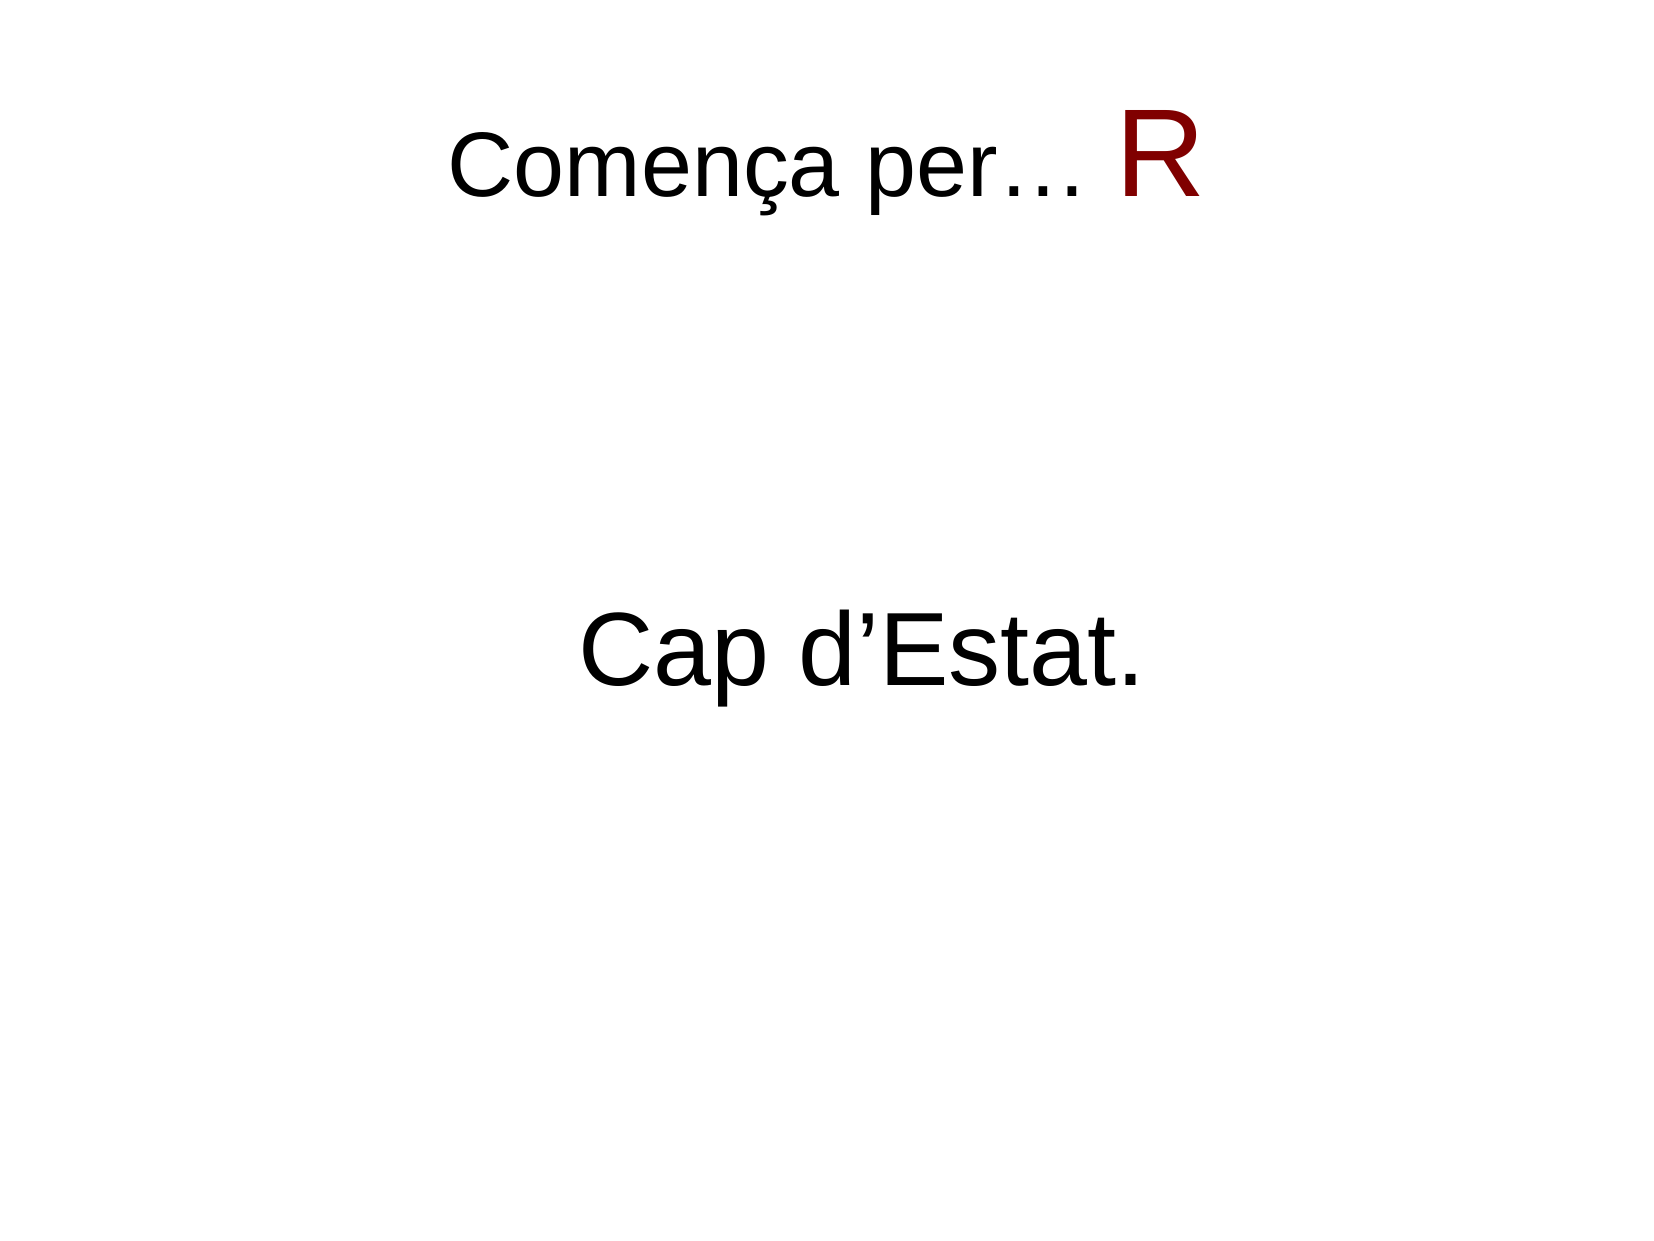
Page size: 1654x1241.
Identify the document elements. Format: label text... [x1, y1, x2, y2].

title Comença per… R [82, 49, 1571, 257]
list Cap d’Estat. [82, 290, 1571, 1010]
